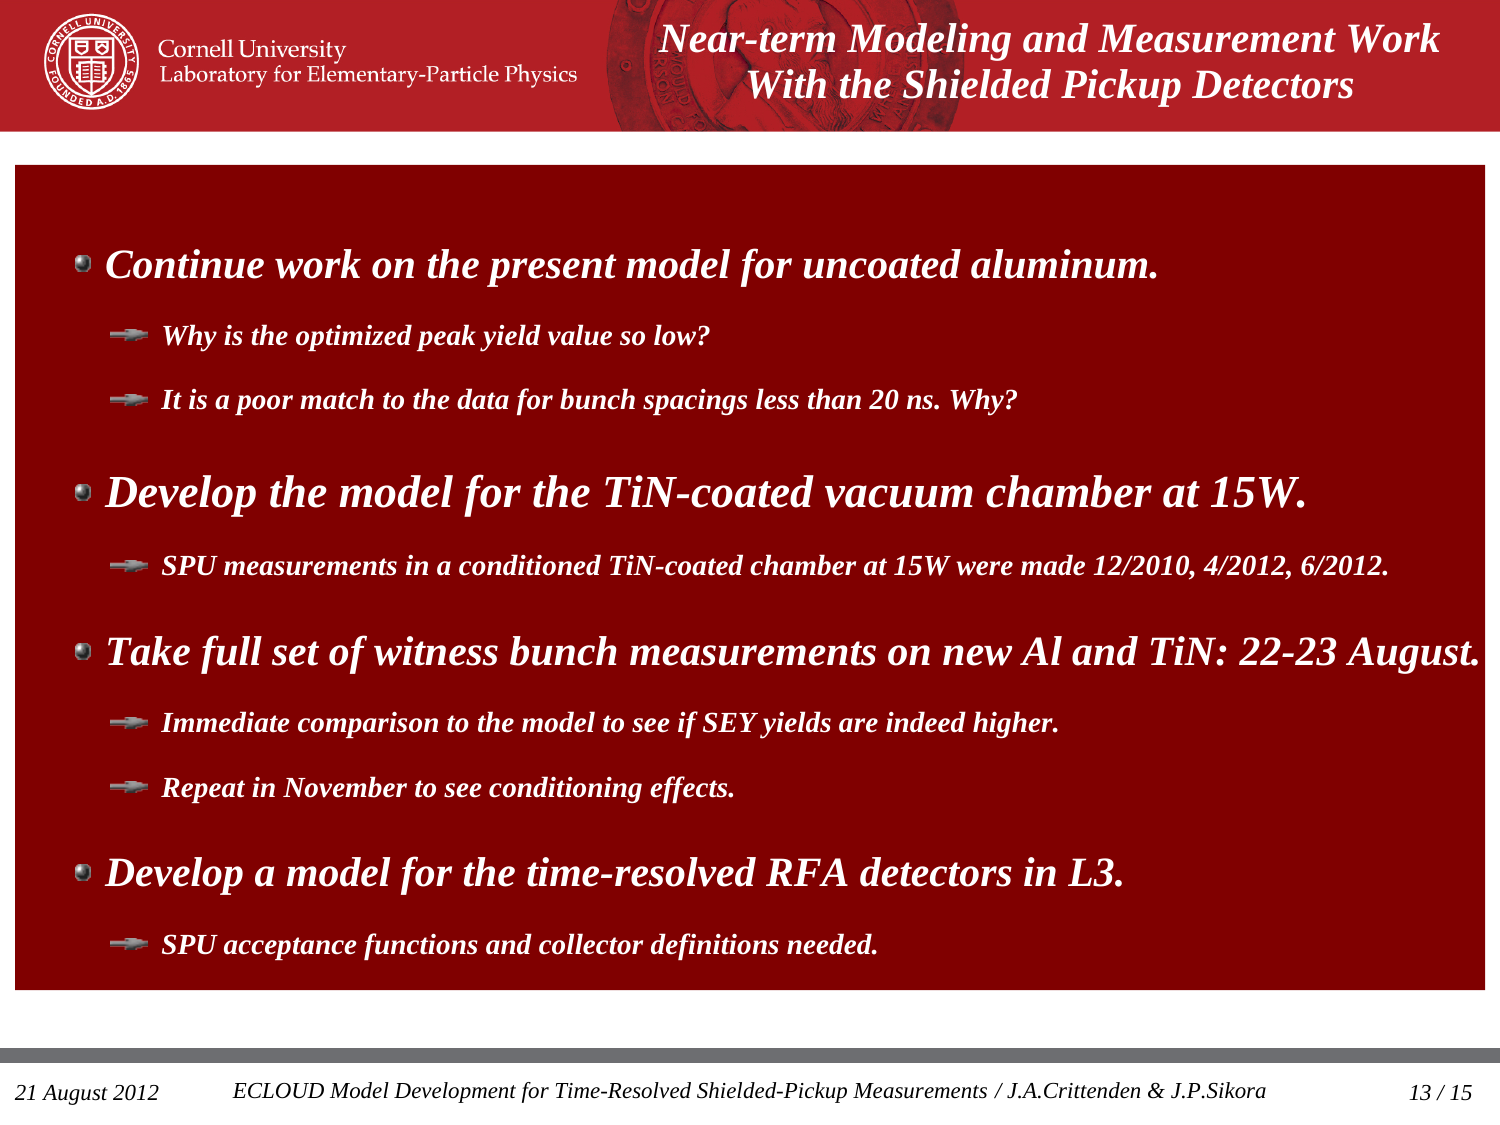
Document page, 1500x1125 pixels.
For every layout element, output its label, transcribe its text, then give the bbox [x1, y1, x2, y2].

picture [110, 560, 148, 572]
picture [75, 643, 91, 660]
picture [110, 717, 148, 729]
picture [110, 329, 148, 341]
text_box Continue work on the present model for uncoated aluminum. Why is the optimized peak yield value so low? It is a poor match to the data for bunch spacings less than 20 ns. Why? Develop the model for the TiN-coated vacuum chamber at 15W. SPU measurements in a conditioned TiN-coated chamber at 15W were made 12/2010, 4/2012, 6/2012. Take full set of witness bunch measurements on new Al and TiN: 22-23 August. Immediate comparison to the model to see if SEY yields are indeed higher. Repeat in November to see conditioning effects. Develop a model for the time-resolved RFA detectors in L3. SPU acceptance functions and collector definitions needed. [15, 164, 1486, 991]
picture [75, 484, 91, 501]
picture [75, 255, 91, 272]
picture [110, 394, 148, 406]
picture [0, 0, 1500, 132]
picture [110, 938, 148, 950]
text_box Near-term Modeling and Measurement Work With the Shielded Pickup Detectors [600, 15, 1500, 121]
picture [75, 864, 91, 881]
picture [110, 781, 148, 793]
